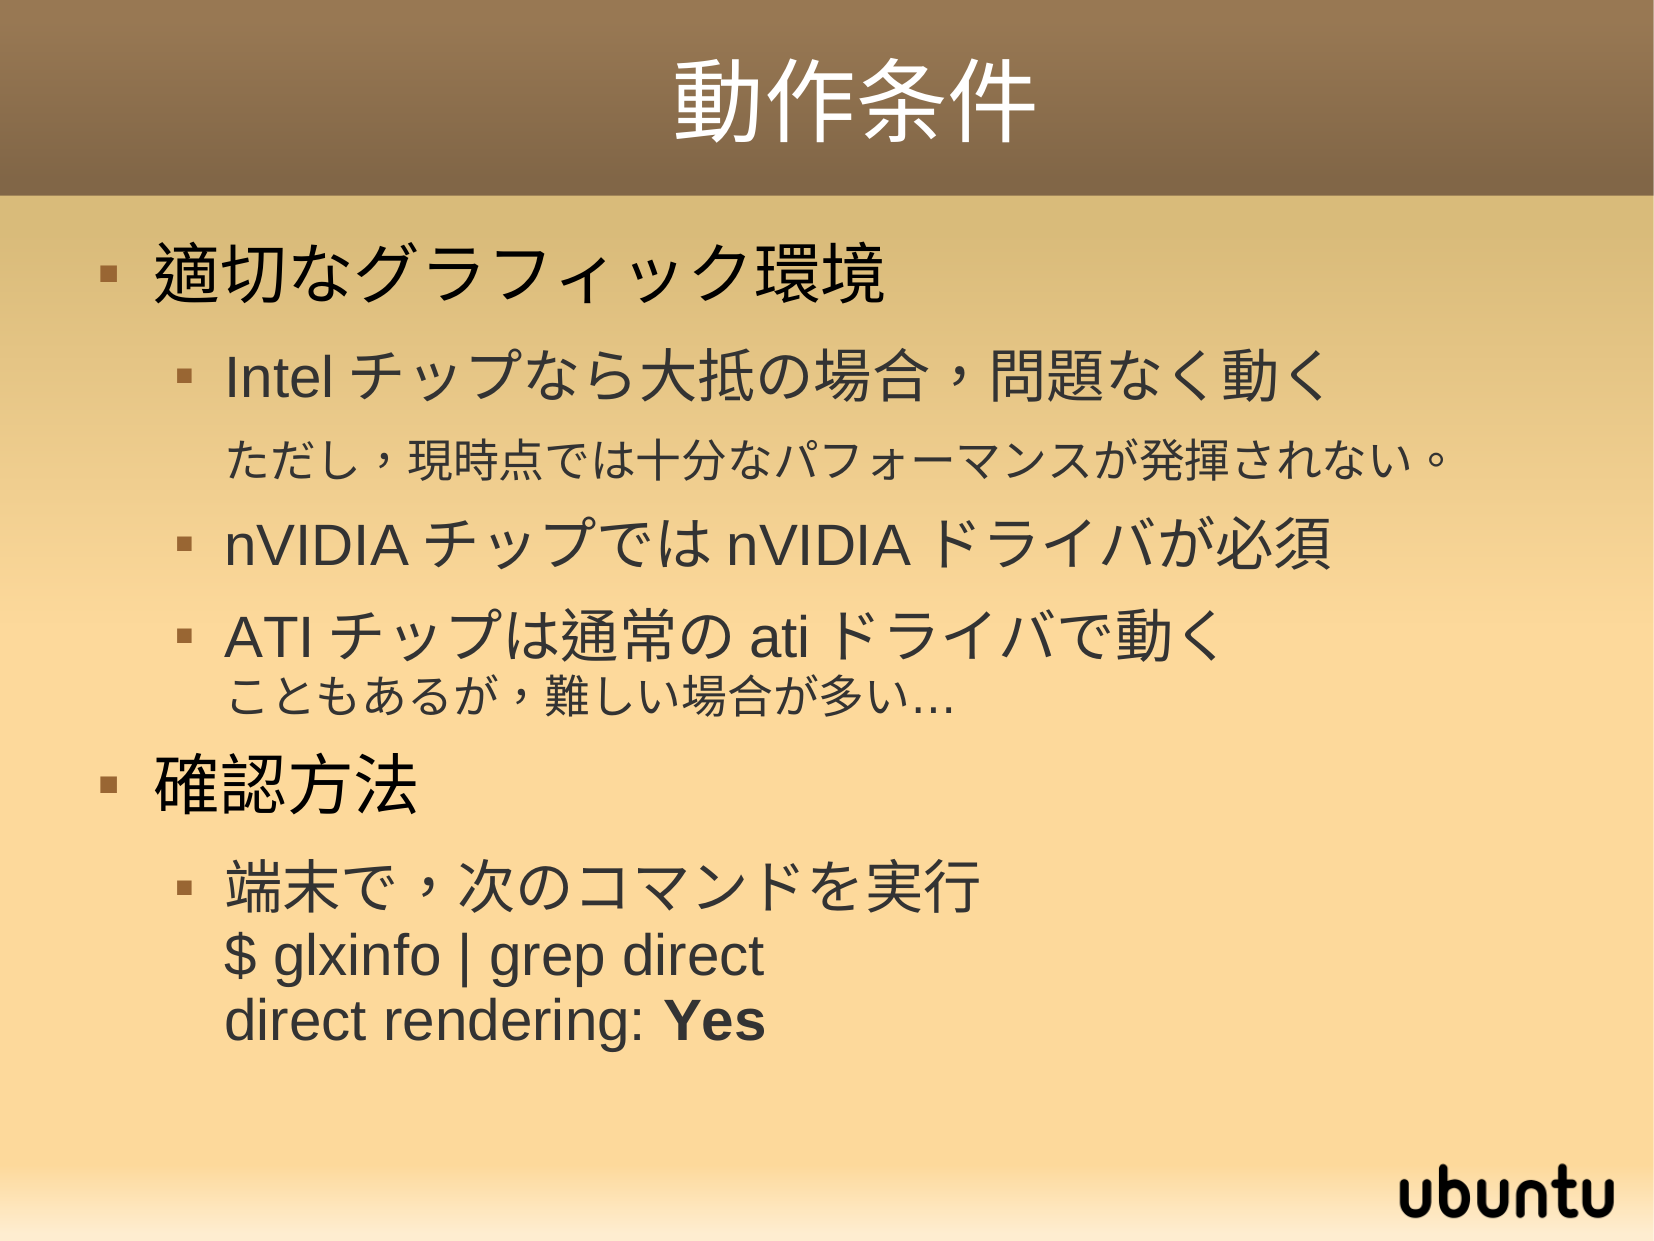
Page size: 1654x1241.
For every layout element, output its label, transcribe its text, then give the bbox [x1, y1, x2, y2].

list 適切なグラフィック環境 Intelチップなら大抵の場合，問題なく動く ただし，現時点では十分なパフォーマンスが発揮されない。 nVIDIAチップではnVIDIAドライバが必須 ATIチップは通常のatiドライバで動く こともあるが，難しい場合が多い… 確認方法 端末で，次のコマンドを実行 $ glxinfo | grep direct direct rendering: Yes [82, 236, 1571, 1182]
picture [0, 0, 1654, 1241]
title 動作条件 [76, 0, 1565, 208]
